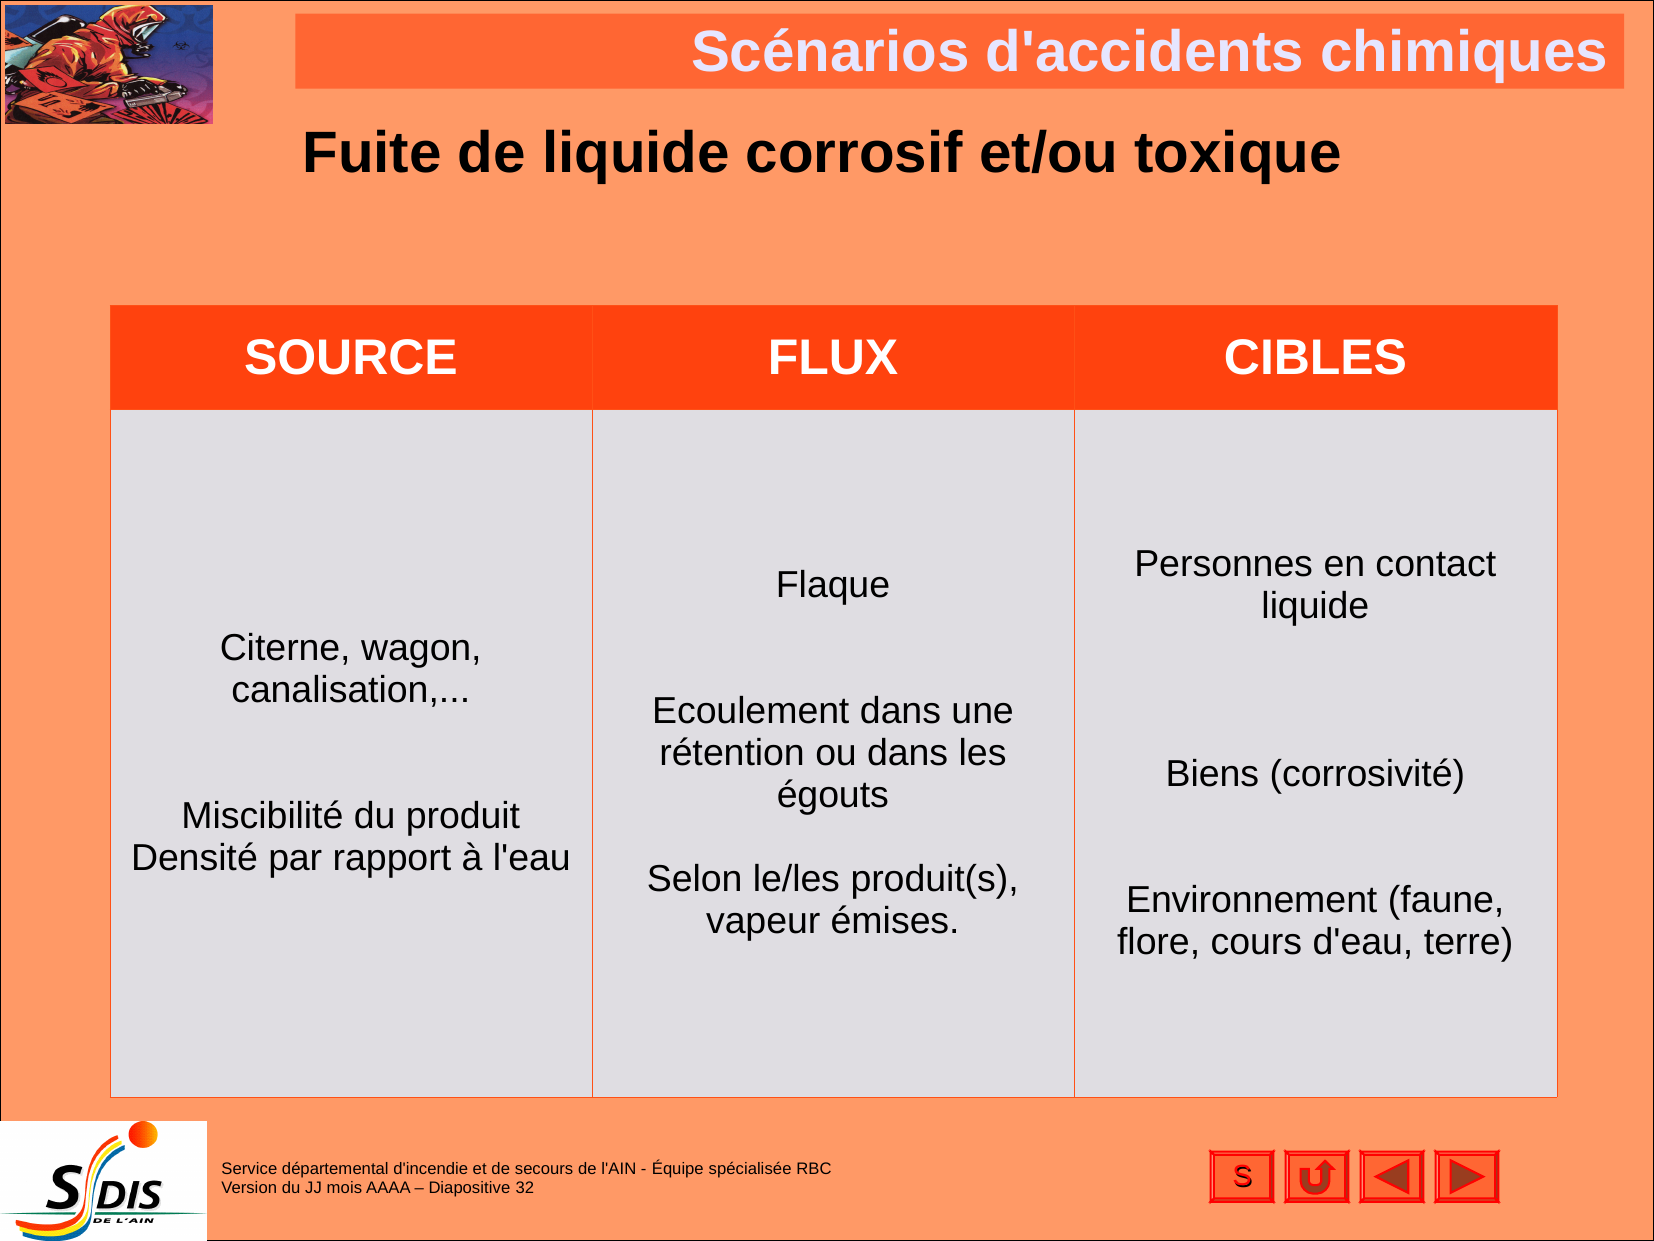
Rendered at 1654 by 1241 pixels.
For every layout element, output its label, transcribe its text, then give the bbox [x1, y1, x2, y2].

text_box Fuite de liquide corrosif et/ou toxique [287, 112, 1358, 193]
table_header CIBLES [1075, 306, 1557, 409]
table_cell Personnes en contact liquide Biens (corrosivité) Environnement (faune, flore, cours d'eau, terre) [1075, 410, 1557, 1097]
text_box Scénarios d'accidents chimiques [295, 13, 1625, 89]
table_header SOURCE [111, 306, 592, 409]
picture [5, 5, 213, 124]
table_header FLUX [593, 306, 1074, 409]
table_cell Flaque Ecoulement dans une rétention ou dans les égouts Selon le/les produit(s), vapeur émises. [593, 410, 1074, 1097]
picture [0, 1121, 207, 1241]
table_cell Citerne, wagon, canalisation,... Miscibilité du produit Densité par rapport à l'eau [111, 410, 592, 1097]
